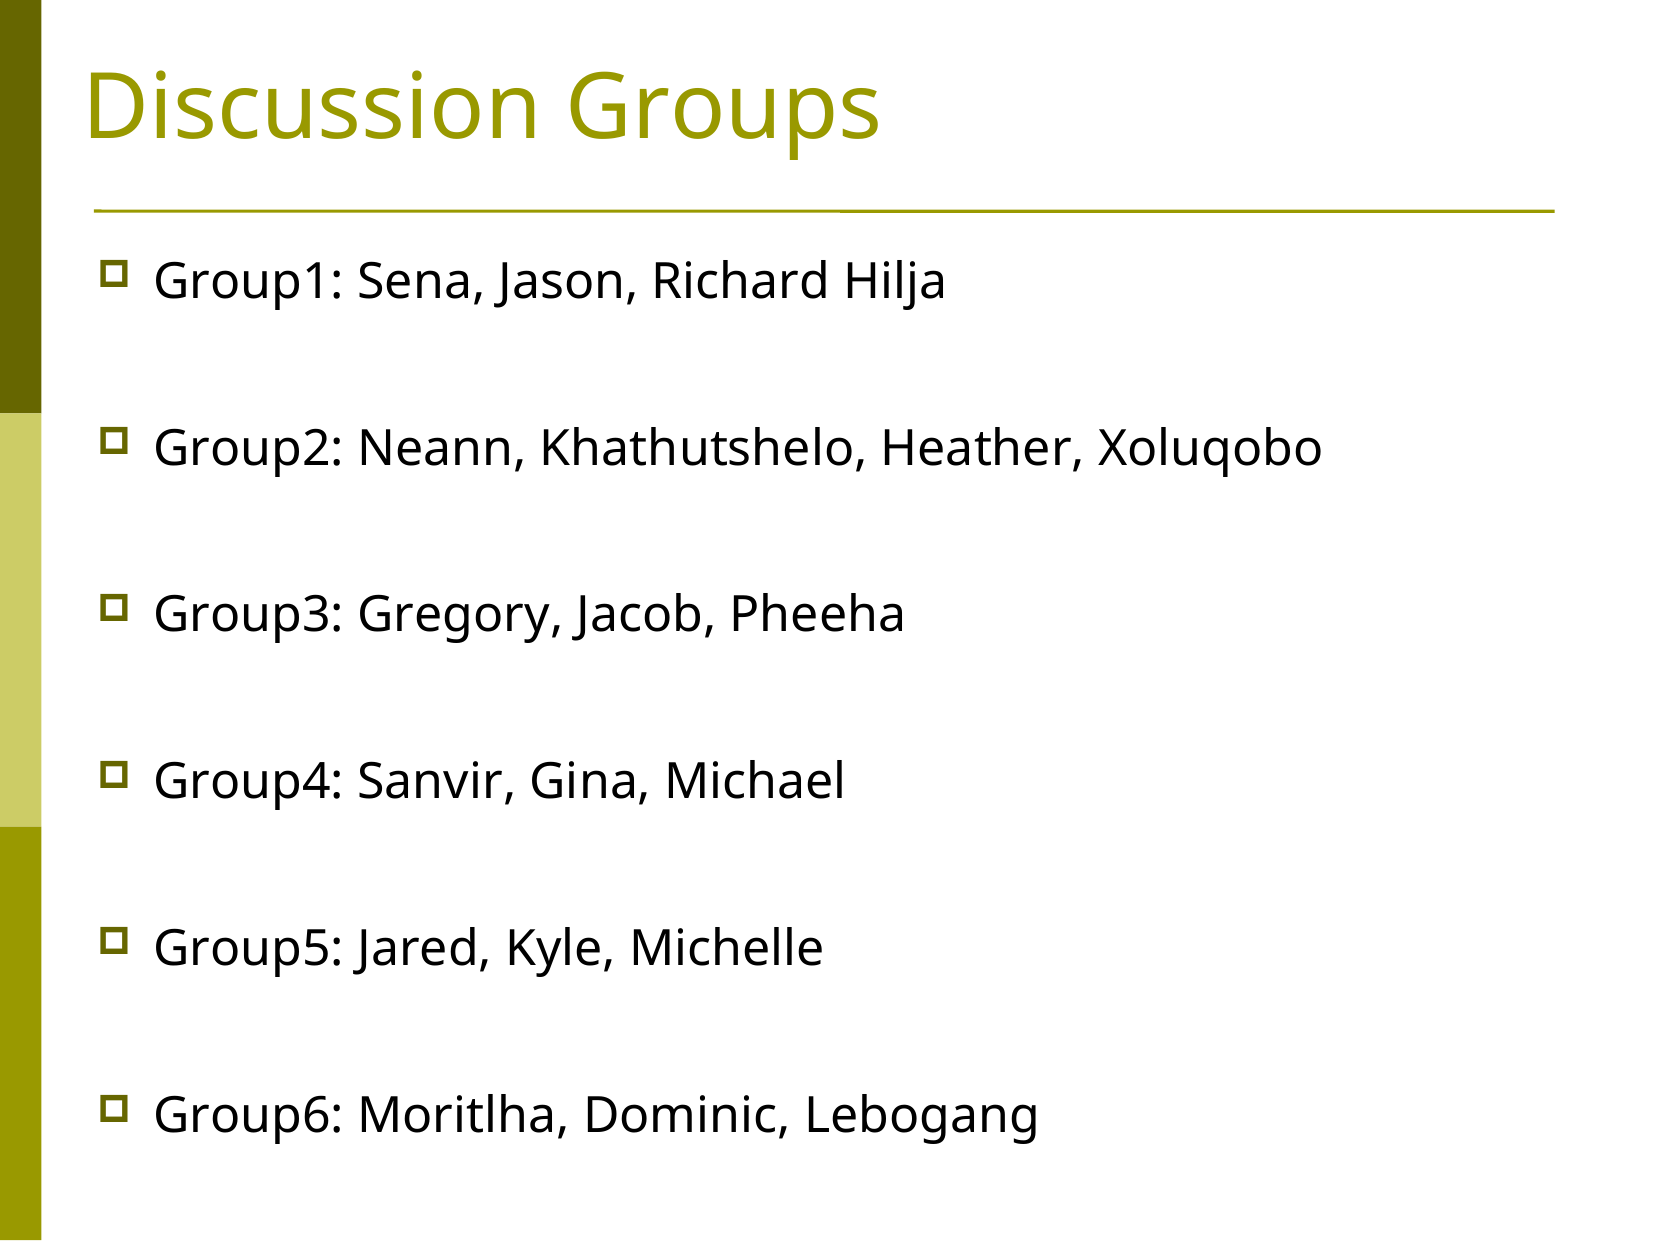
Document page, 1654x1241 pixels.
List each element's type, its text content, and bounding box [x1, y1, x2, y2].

list Group1: Sena, Jason, Richard Hilja Group2: Neann, Khathutshelo, Heather, Xoluqobo Group3: Gregory, Jacob, Pheeha Group4: Sanvir, Gina, Michael Group5: Jared, Kyle, Michelle Group6: Moritlha, Dominic, Lebogang [82, 236, 1571, 1124]
title Discussion Groups [82, 29, 1571, 178]
